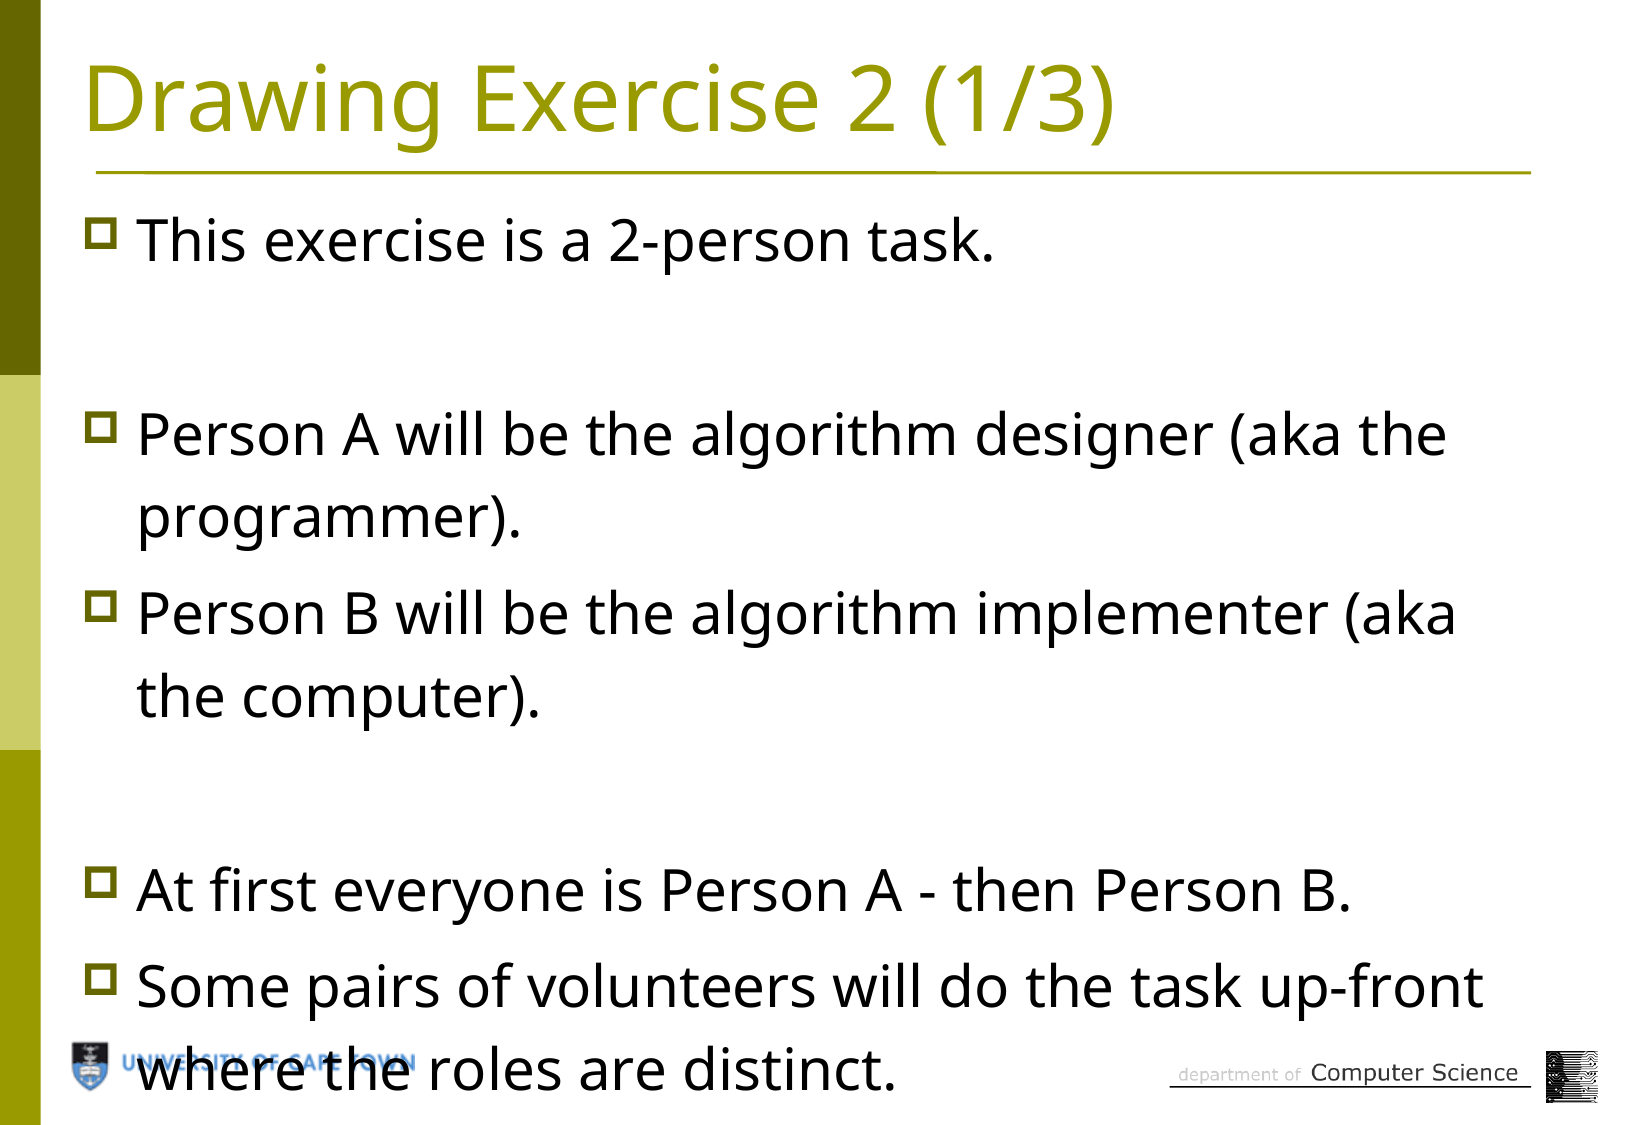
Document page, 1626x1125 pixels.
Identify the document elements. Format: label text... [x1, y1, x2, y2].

picture [1169, 1043, 1532, 1091]
list This exercise is a 2-person task. Person A will be the algorithm designer (aka the programmer). Person B will be the algorithm implementer (aka the computer). At first everyone is Person A - then Person B. Some pairs of volunteers will do the task up-front where the roles are distinct. [81, 196, 1543, 1005]
picture [61, 1024, 415, 1103]
title Drawing Exercise 2 (1/3) [81, 29, 1543, 172]
picture [1546, 1051, 1598, 1103]
